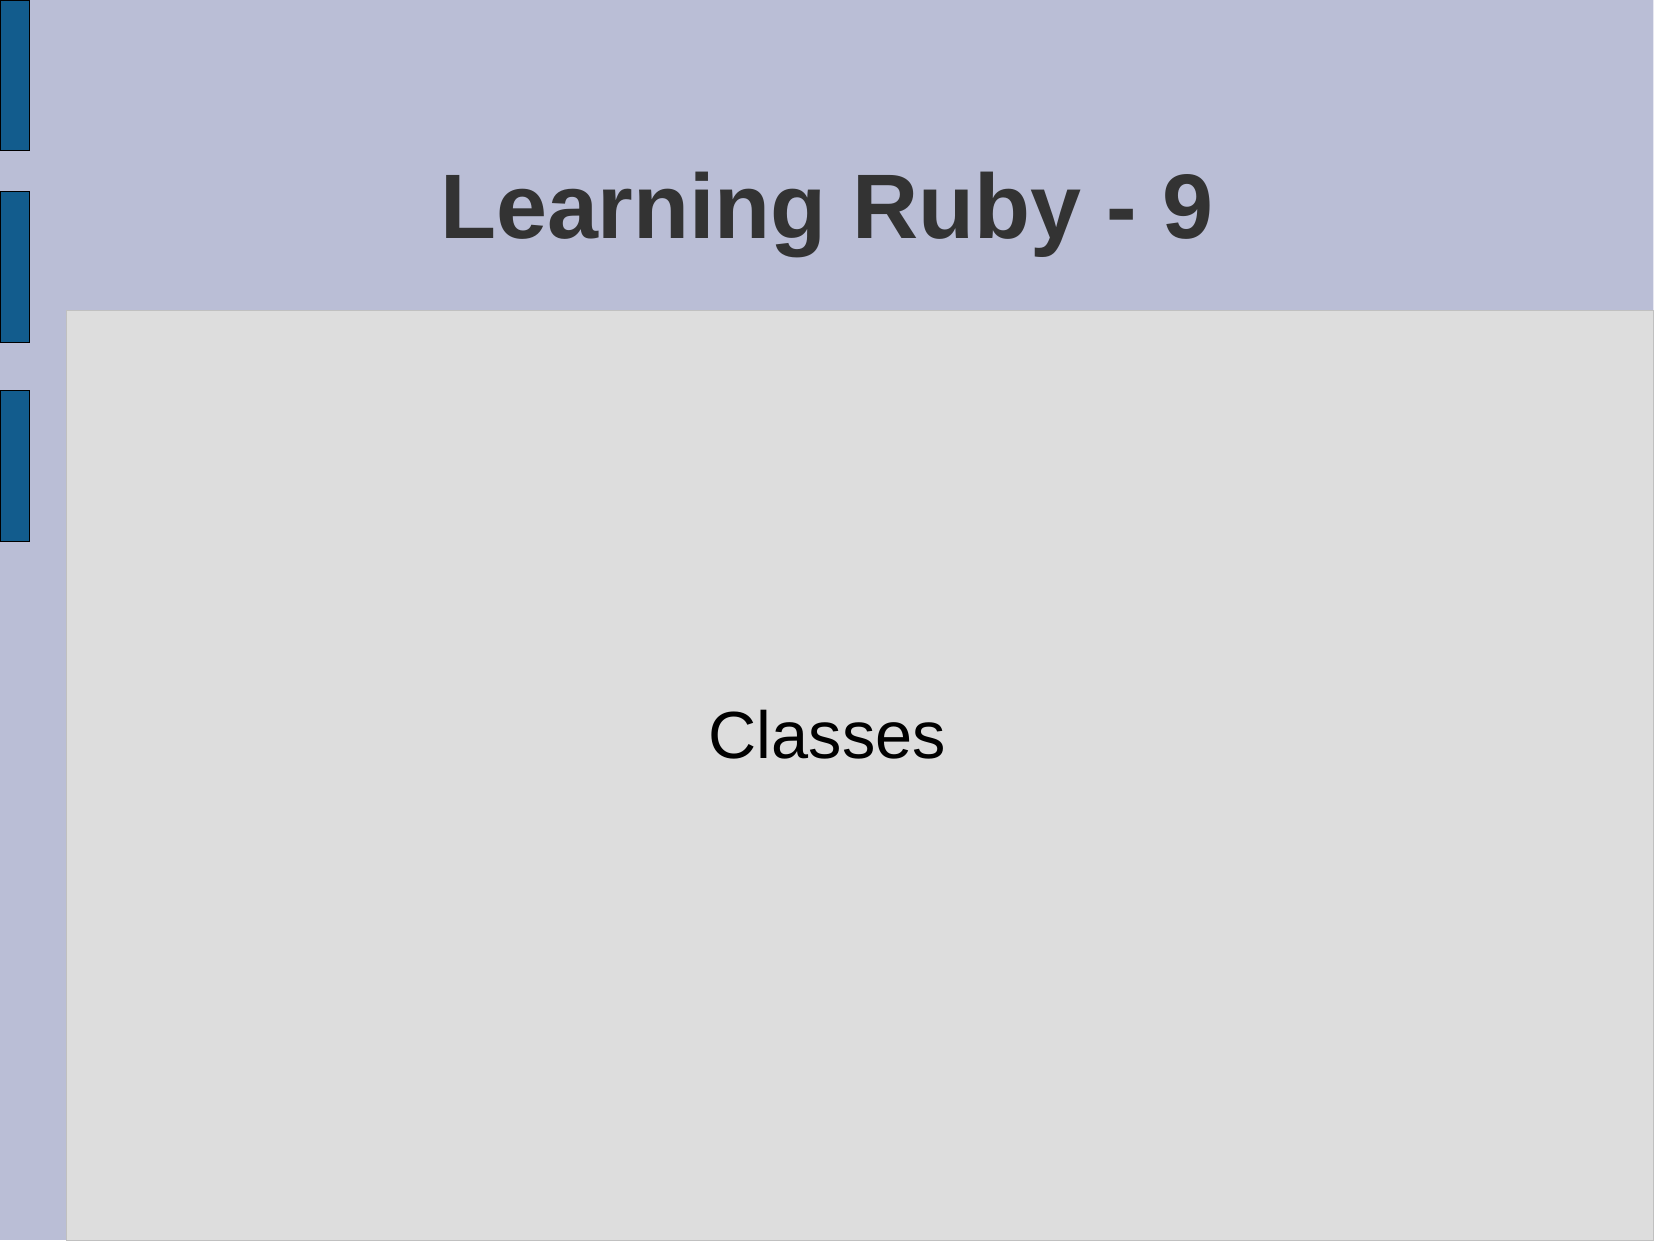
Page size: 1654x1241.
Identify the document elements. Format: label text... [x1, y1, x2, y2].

title Learning Ruby - 9 [121, 102, 1534, 311]
subtitle Classes [121, 344, 1534, 1127]
